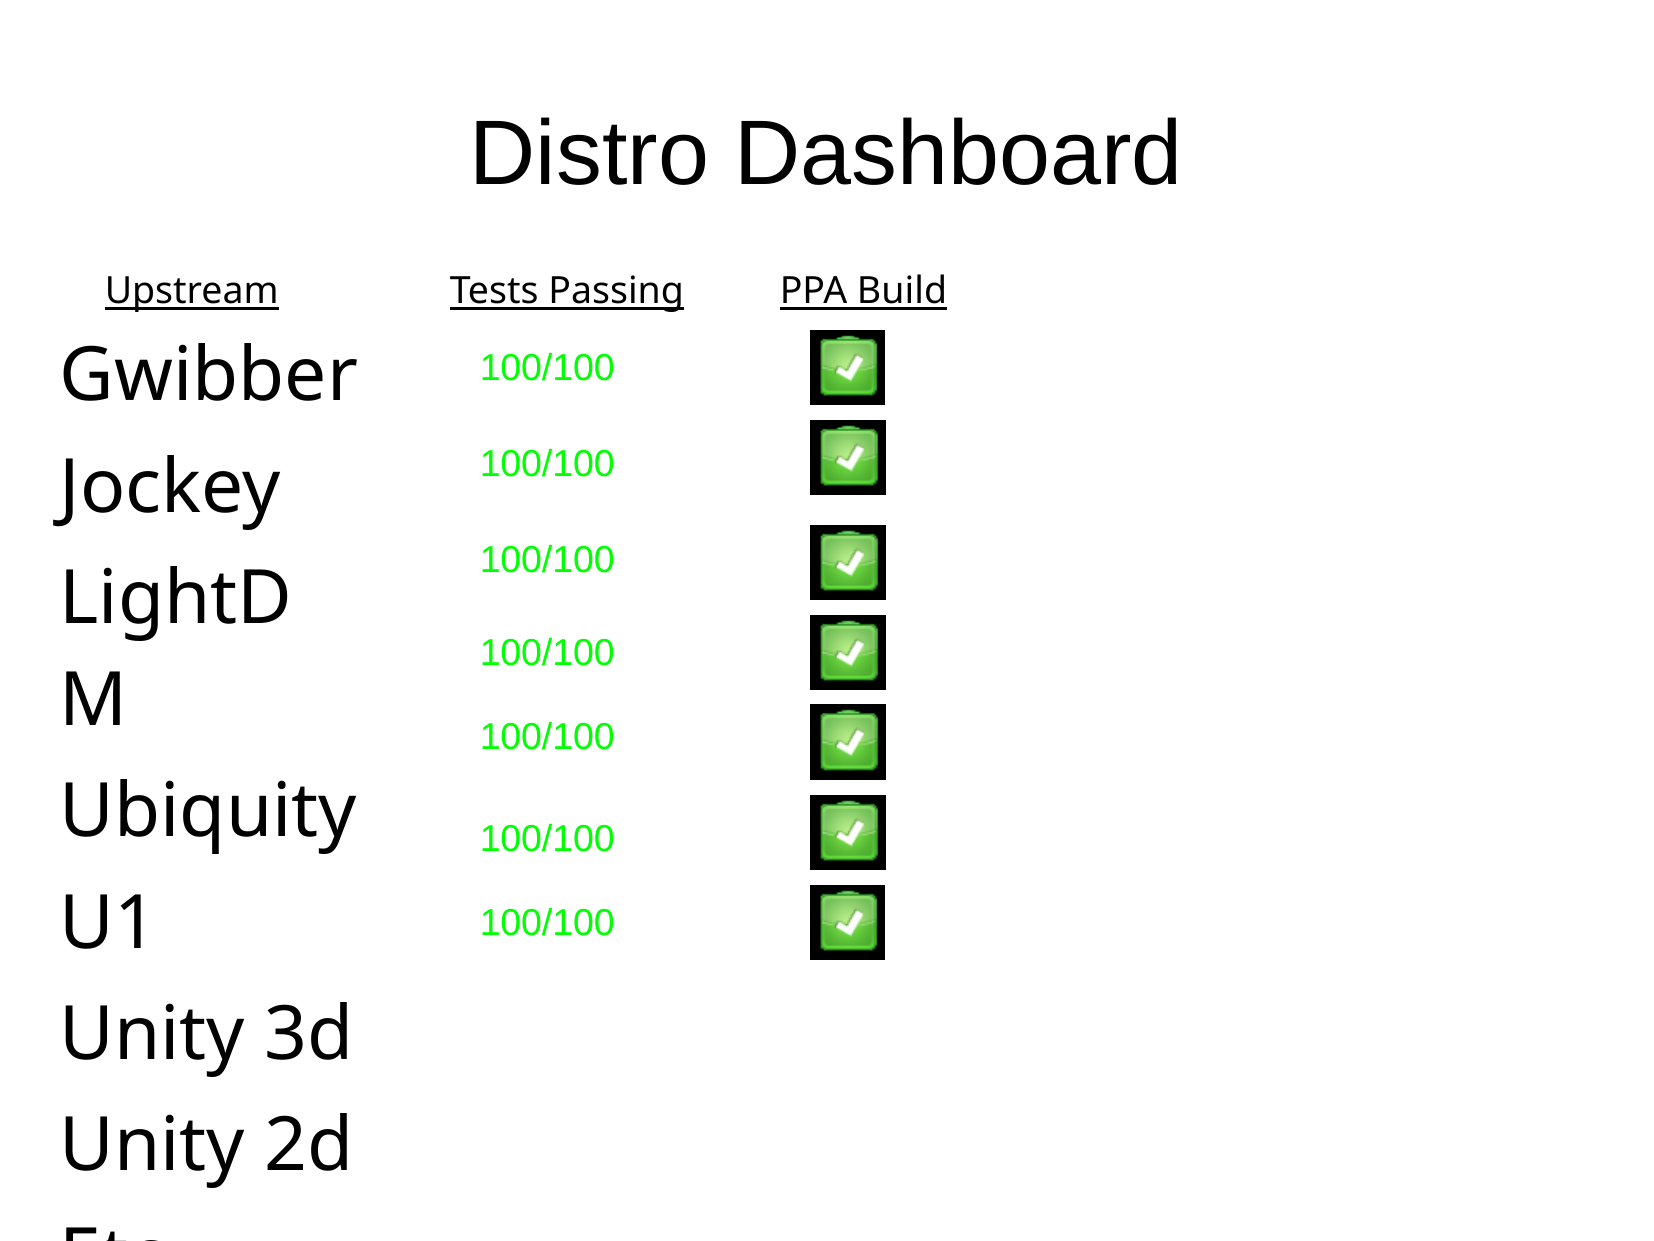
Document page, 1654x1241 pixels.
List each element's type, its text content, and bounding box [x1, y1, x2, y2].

picture [810, 420, 886, 496]
text_box PPA Build [765, 256, 1051, 314]
picture [810, 615, 886, 691]
picture [810, 525, 886, 601]
text_box 100/100 [465, 435, 646, 531]
text_box 100/100 [465, 531, 646, 589]
title Distro Dashboard [82, 49, 1571, 257]
text_box 100/100 [465, 624, 646, 681]
text_box 100/100 [465, 708, 646, 766]
picture [810, 795, 886, 871]
text_box Upstream [90, 256, 316, 314]
text_box 100/100 [465, 894, 646, 951]
picture [810, 330, 885, 406]
text_box 100/100 [465, 339, 646, 396]
text_box Tests Passing [435, 256, 721, 314]
text_box 100/100 [465, 810, 646, 867]
picture [810, 885, 885, 961]
picture [810, 704, 886, 780]
text_box Gwibber Jockey LightDM Ubiquity U1 Unity 3d Unity 2d Etc... [45, 313, 376, 1066]
